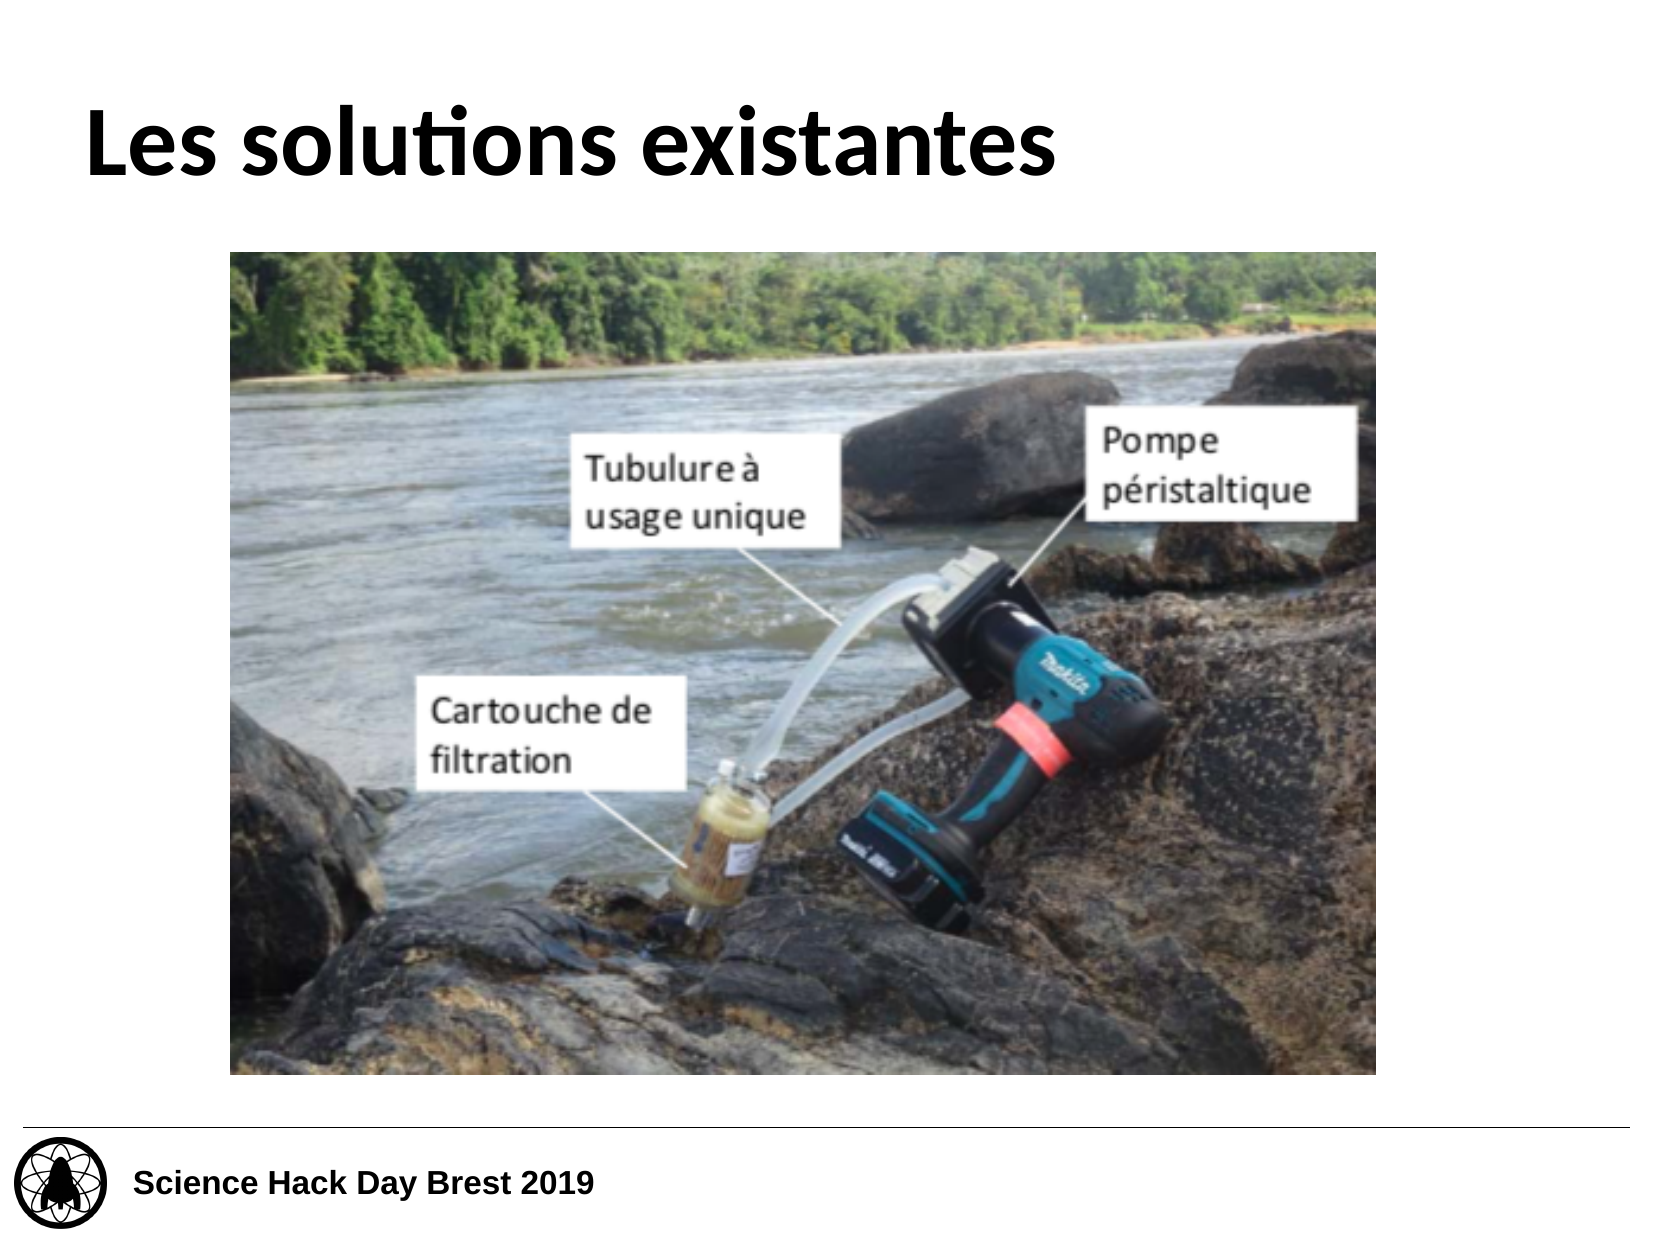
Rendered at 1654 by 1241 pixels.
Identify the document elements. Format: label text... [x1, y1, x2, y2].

picture [14, 1137, 107, 1230]
title Les solutions existantes [11, 47, 1347, 255]
text_box Science Hack Day Brest 2019 [118, 1157, 1040, 1210]
picture [230, 252, 1376, 1075]
